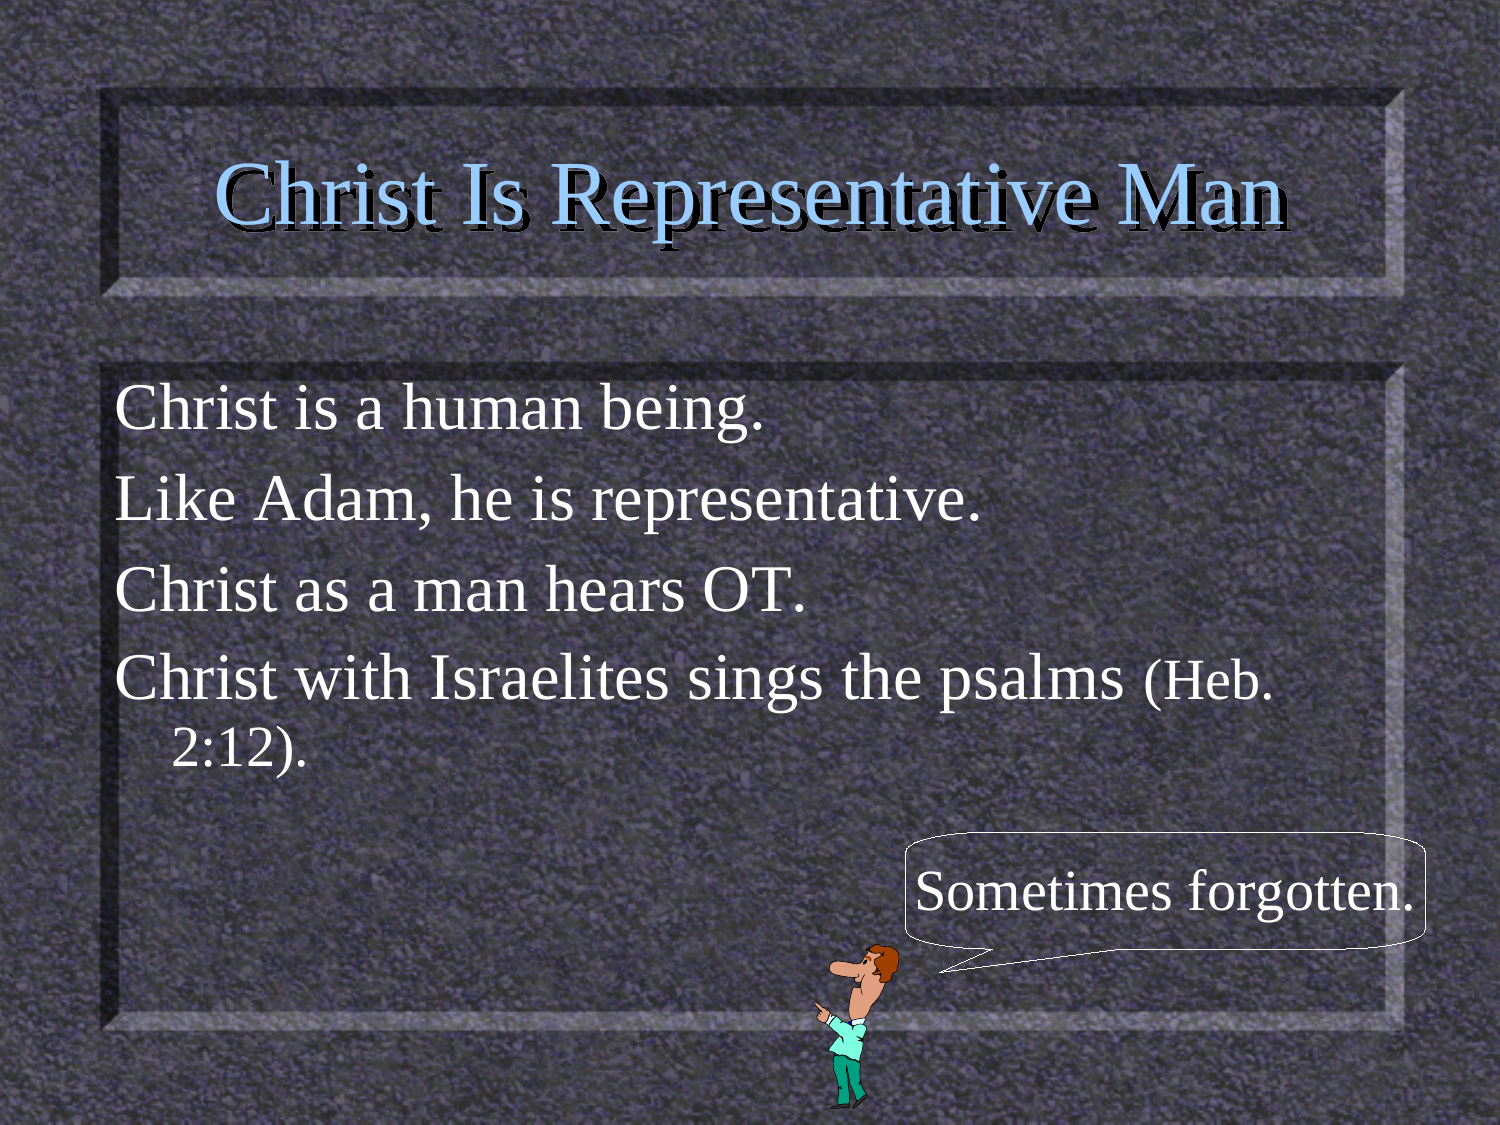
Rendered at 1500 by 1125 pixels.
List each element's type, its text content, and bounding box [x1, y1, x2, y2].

picture [0, 0, 1500, 1125]
text_box Sometimes forgotten. [905, 832, 1426, 973]
title Christ Is Representative Man [150, 135, 1351, 253]
chart [813, 943, 900, 1110]
list Christ is a human being. Like Adam, he is representative. Christ as a man hears OT. Christ with Israelites sings the psalms (Heb. 2:12). [99, 362, 1413, 988]
